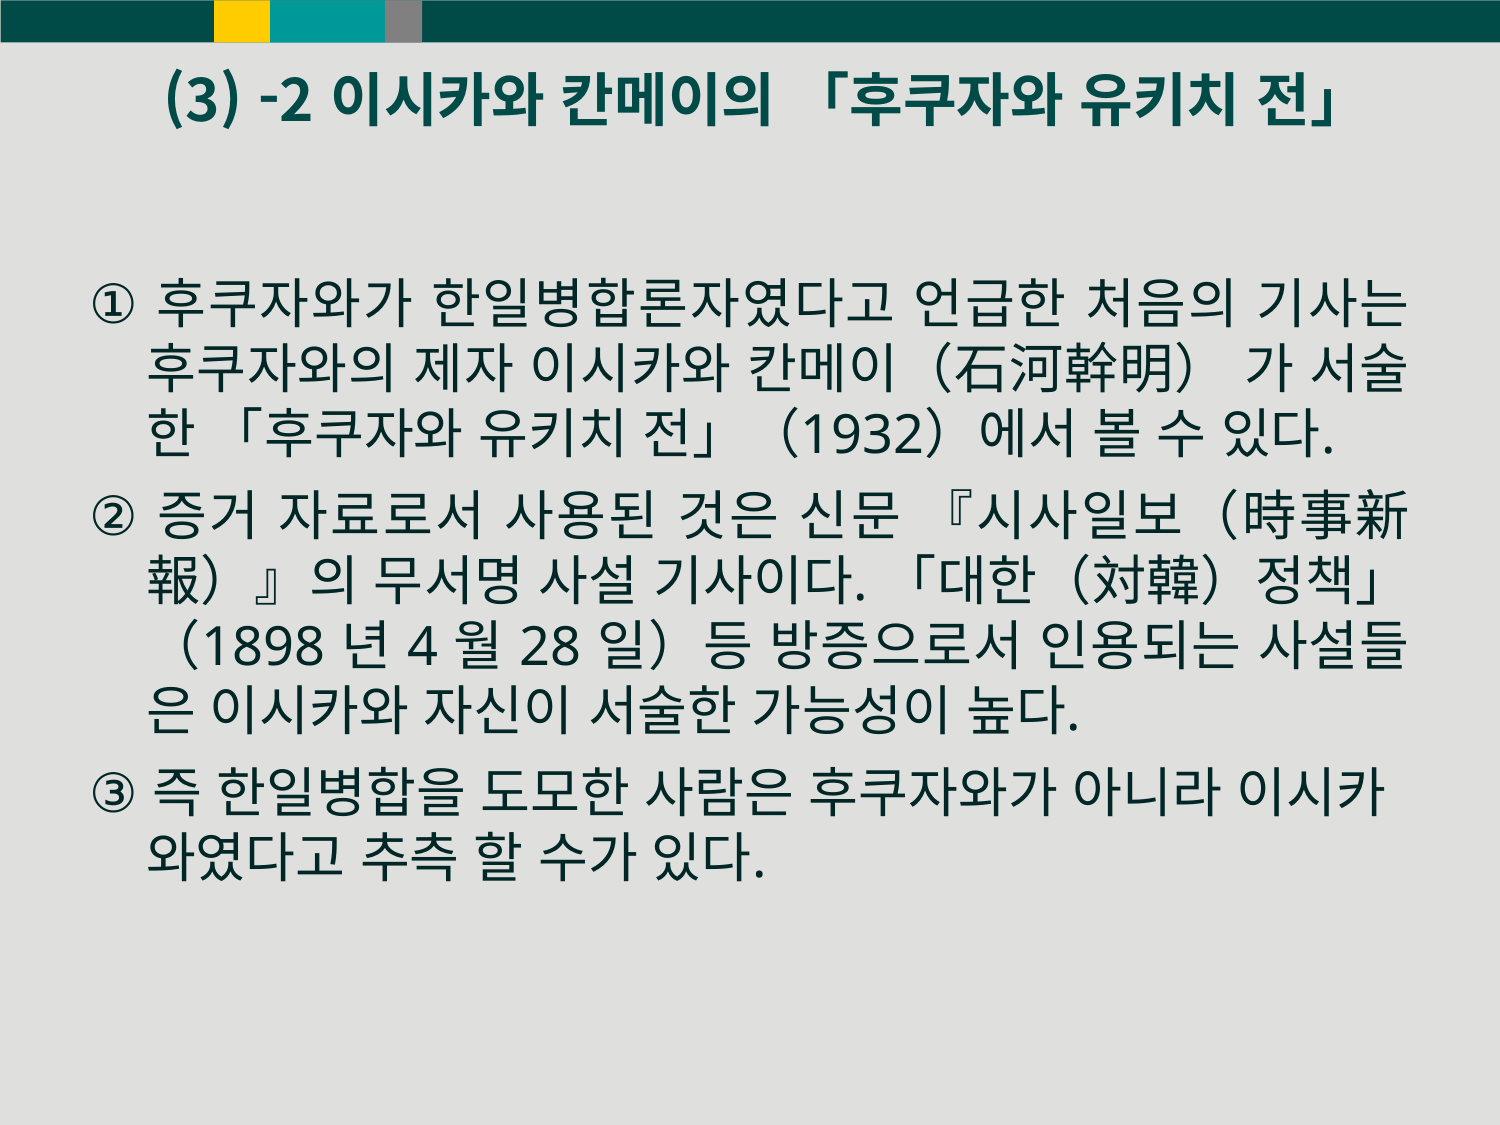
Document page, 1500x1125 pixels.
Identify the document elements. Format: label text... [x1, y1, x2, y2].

list ① 후쿠자와가 한일병합론자였다고 언급한 처음의 기사는 후쿠자와의 제자 이시카와 칸메이（石河幹明） 가 서술한 「후쿠자와 유키치 전」（1932）에서 볼 수 있다. ② 증거 자료로서 사용된 것은 신문 『시사일보（時事新報）』의 무서명 사설 기사이다. 「대한（対韓）정책」（1898 년 4 월 28 일）등 방증으로서 인용되는 사설들은 이시카와 자신이 서술한 가능성이 높다. ③ 즉 한일병합을 도모한 사람은 후쿠자와가 아니라 이시카와였다고 추측 할 수가 있다. [75, 262, 1425, 1005]
title (3) -2 이시카와 칸메이의 「후쿠자와 유키치 전」 [91, 56, 1441, 211]
